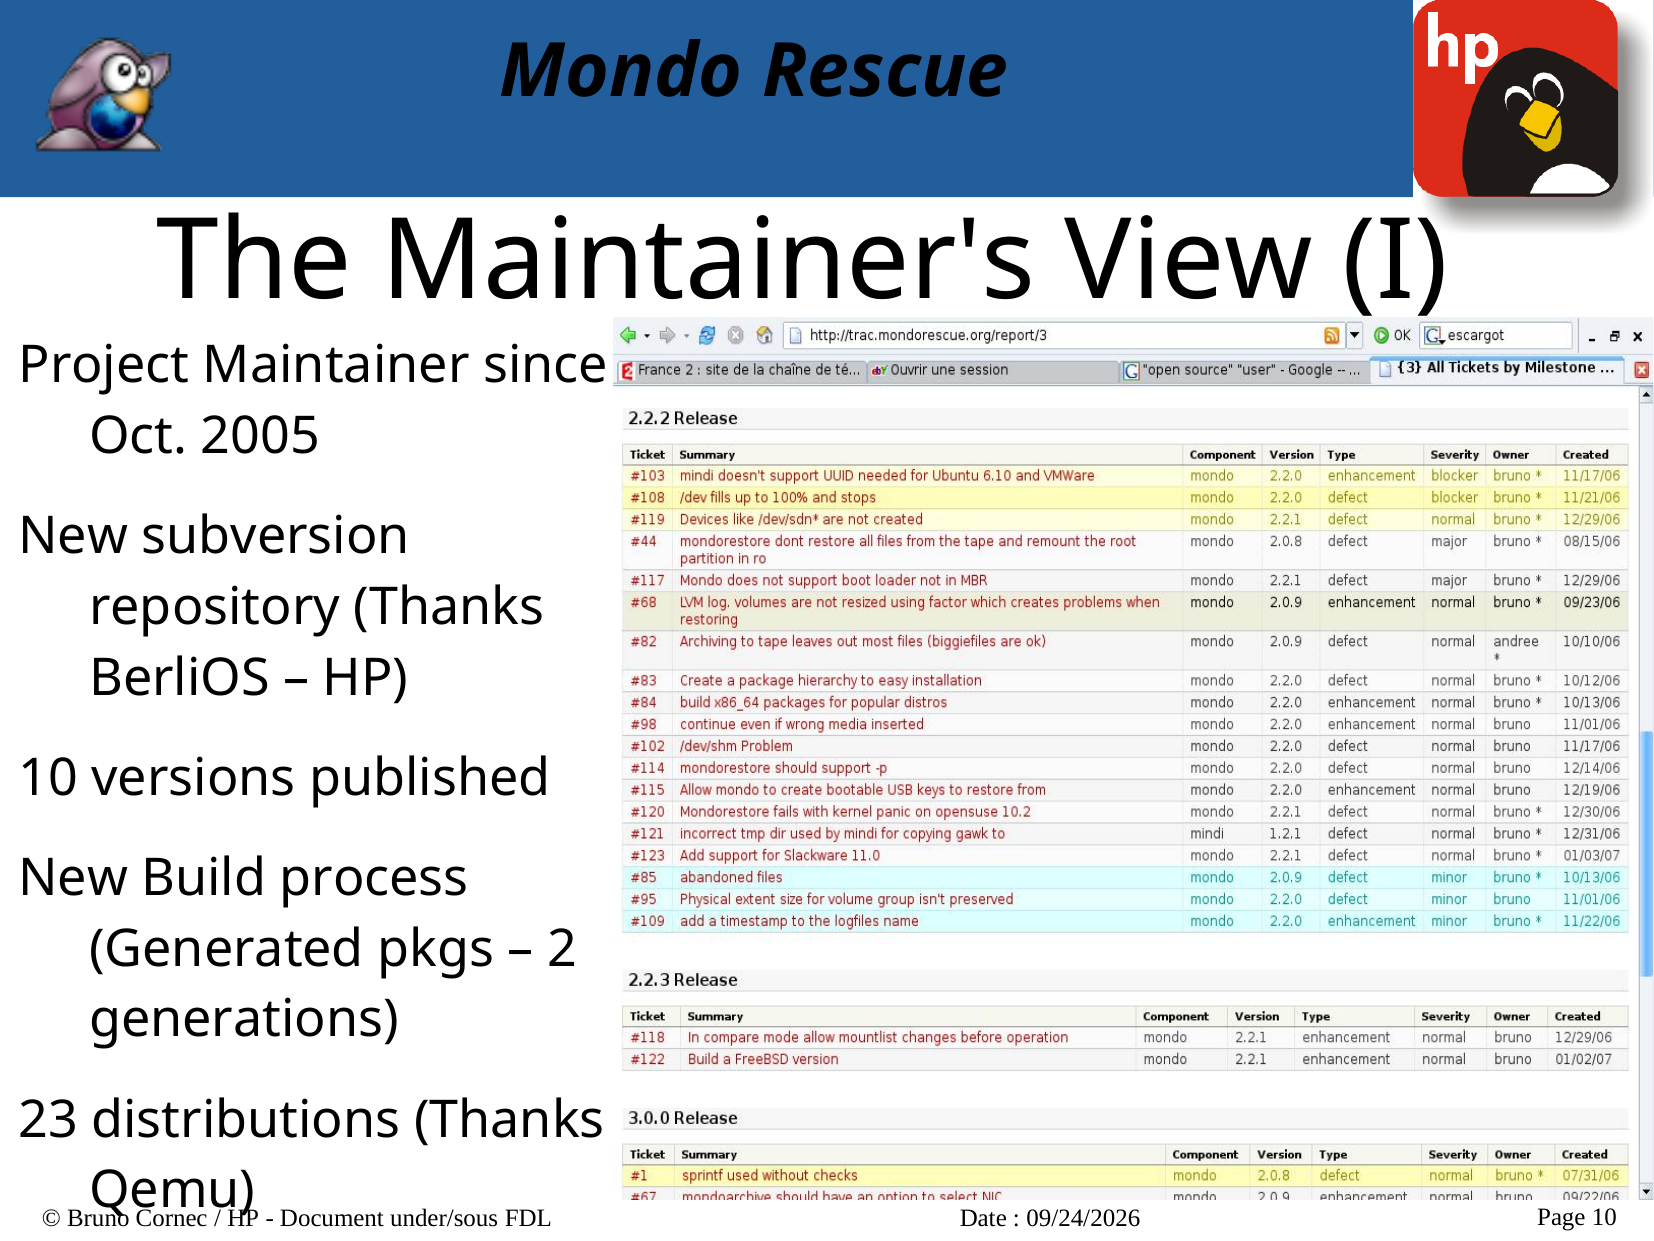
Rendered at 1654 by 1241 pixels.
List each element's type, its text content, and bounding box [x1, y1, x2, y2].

picture [1413, 0, 1654, 235]
picture [0, 0, 211, 199]
list Project Maintainer since Oct. 2005 New subversion repository (Thanks BerliOS – HP) 10 versions published New Build process (Generated pkgs – 2 generations) 23 distributions (Thanks Qemu) [6, 326, 617, 1241]
text_box The Maintainer's View (I) [156, 178, 1526, 318]
picture [613, 316, 1654, 1200]
